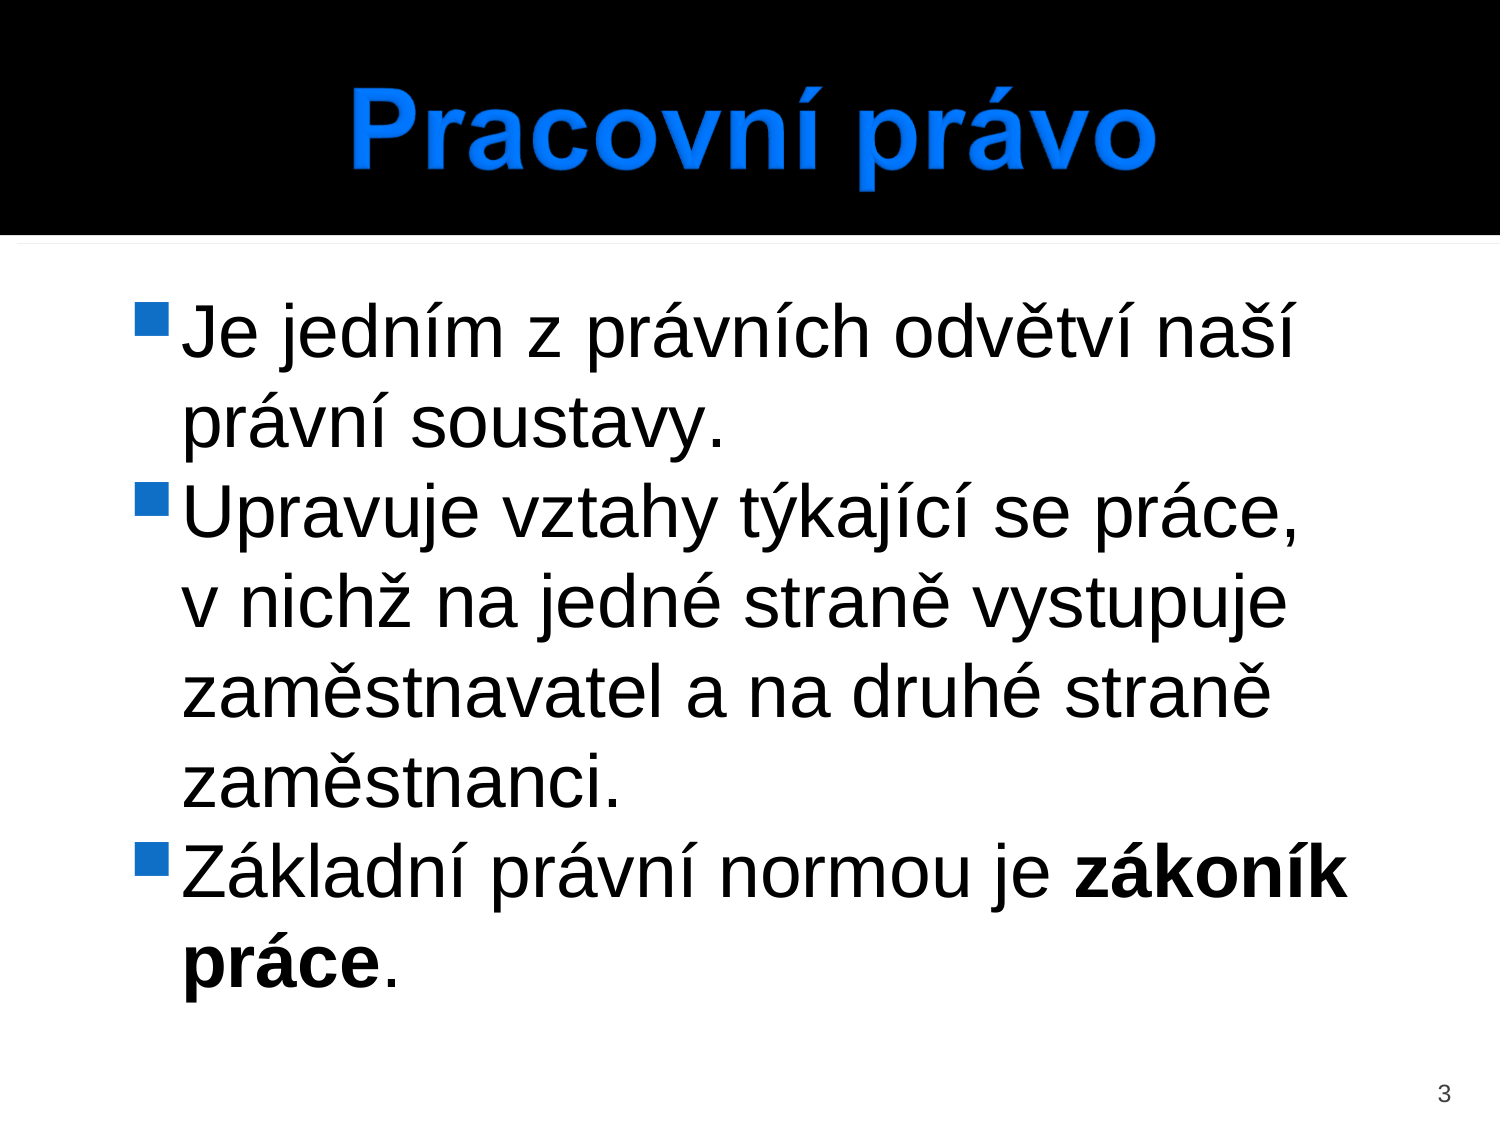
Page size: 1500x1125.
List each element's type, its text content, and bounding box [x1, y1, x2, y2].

text_box <číslo> [1345, 1062, 1467, 1108]
text_box [73, 22, 1427, 233]
list Je jedním z právních odvětví naší právní soustavy. Upravuje vztahy týkající se práce, v nichž na jedné straně vystupuje zaměstnavatel a na druhé straně zaměstnanci. Základní právní normou je zákoník práce. [100, 267, 1412, 1100]
